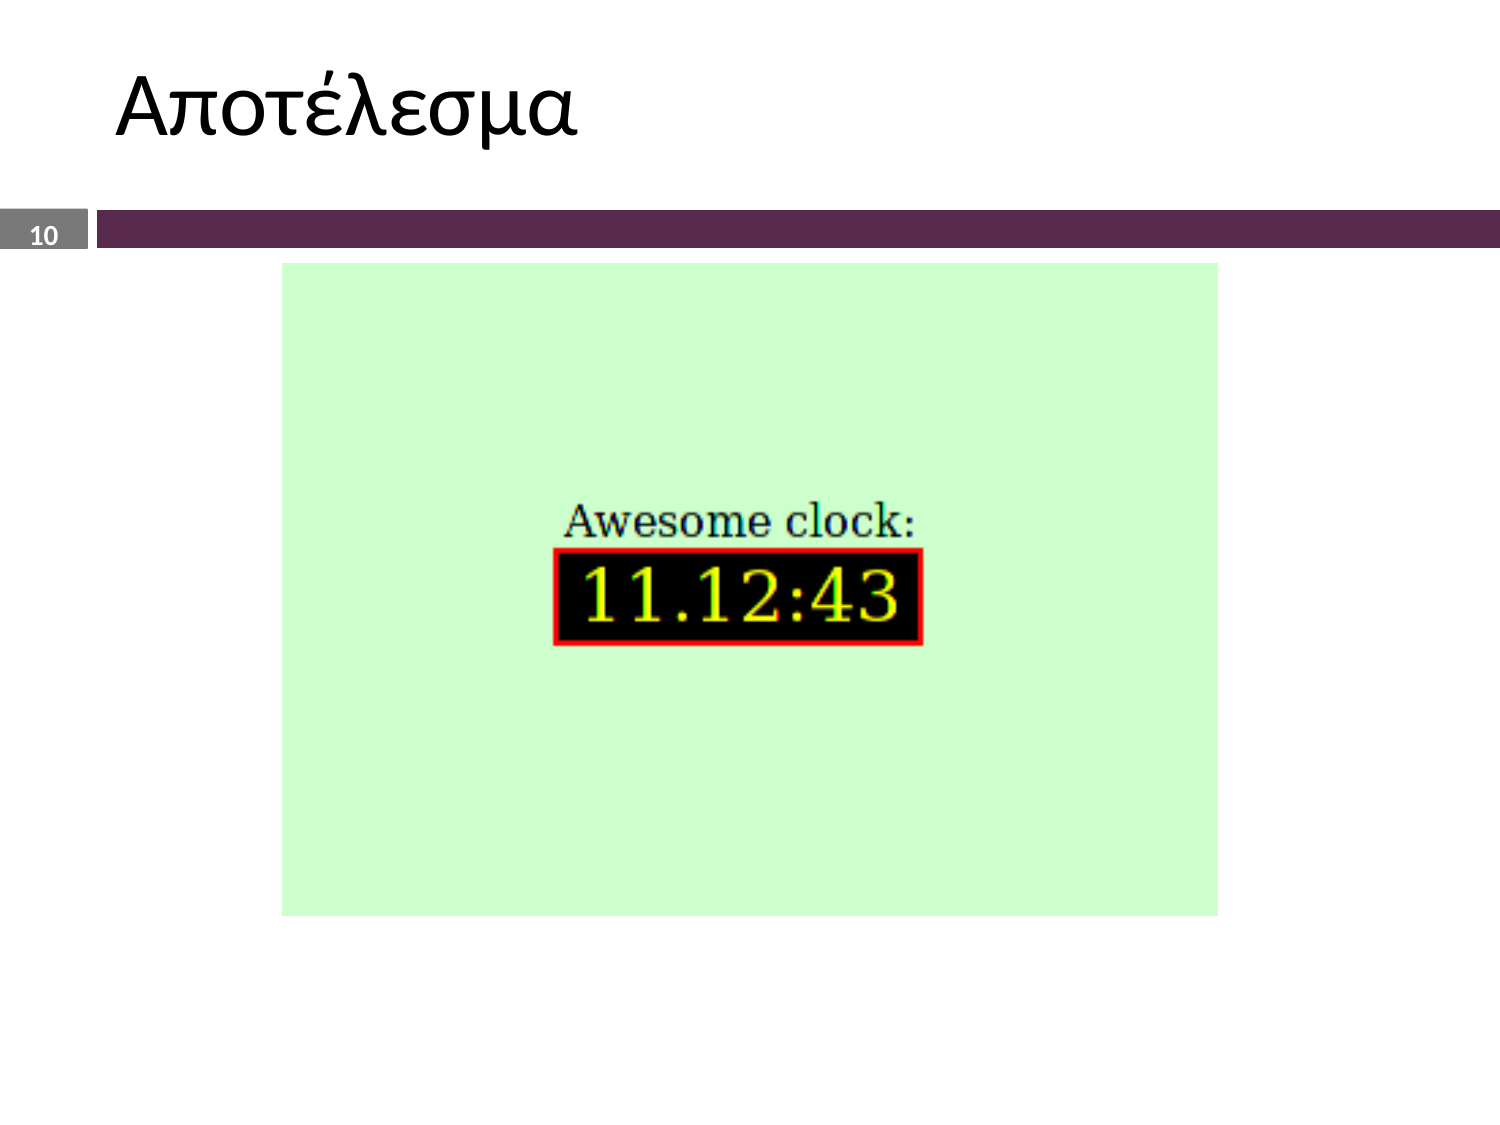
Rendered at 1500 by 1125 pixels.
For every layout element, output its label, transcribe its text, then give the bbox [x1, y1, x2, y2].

title Αποτέλεσμα [100, 19, 1438, 182]
text_box [0, 208, 88, 249]
picture [282, 263, 1218, 916]
